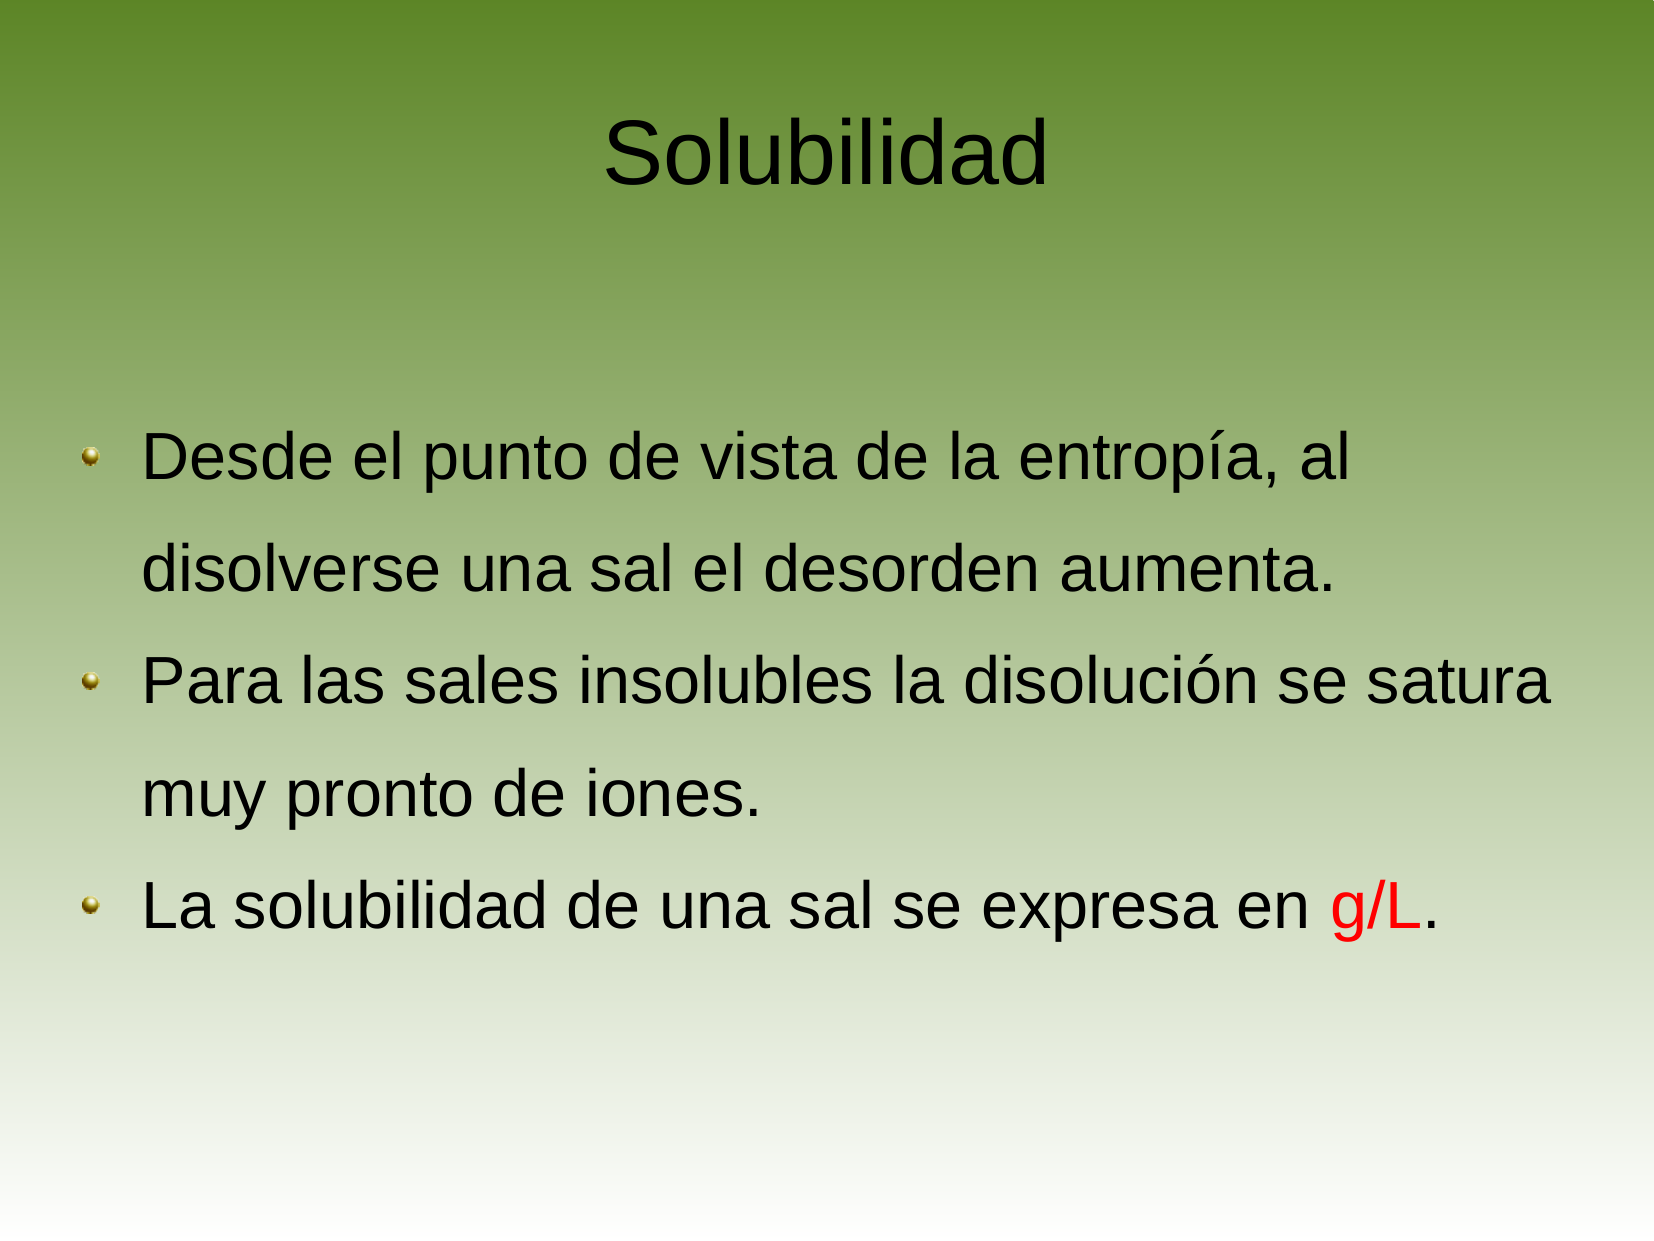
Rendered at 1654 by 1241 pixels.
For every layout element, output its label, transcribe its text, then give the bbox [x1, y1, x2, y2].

subtitle Desde el punto de vista de la entropía, al disolverse una sal el desorden aumenta. Para las sales insolubles la disolución se satura muy pronto de iones. La solubilidad de una sal se expresa en g/L. [82, 290, 1571, 1109]
title Solubilidad [82, 49, 1571, 257]
